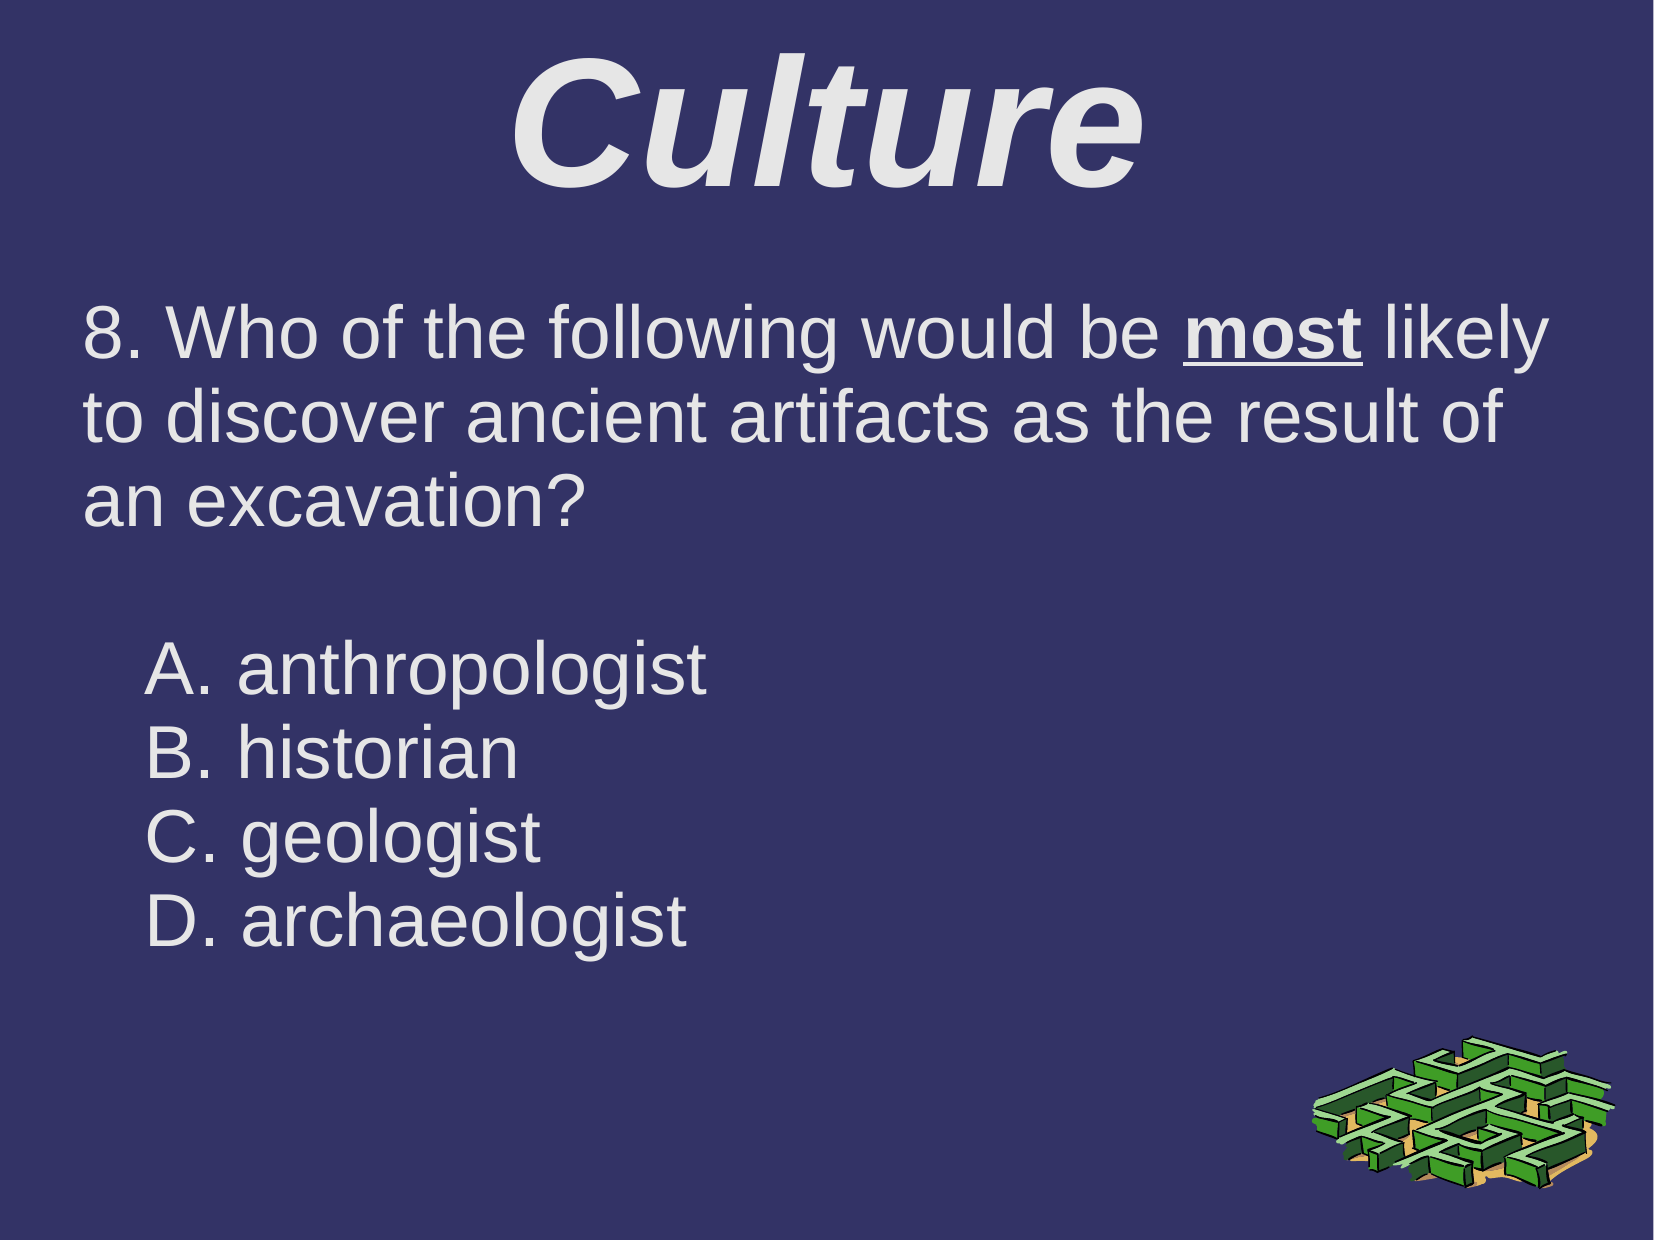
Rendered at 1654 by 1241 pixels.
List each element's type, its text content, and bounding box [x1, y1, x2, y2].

list 8. Who of the following would be most likely to discover ancient artifacts as the result of an excavation? A. anthropologist B. historian C. geologist D. archaeologist [82, 290, 1571, 1109]
title Culture [121, 19, 1534, 227]
